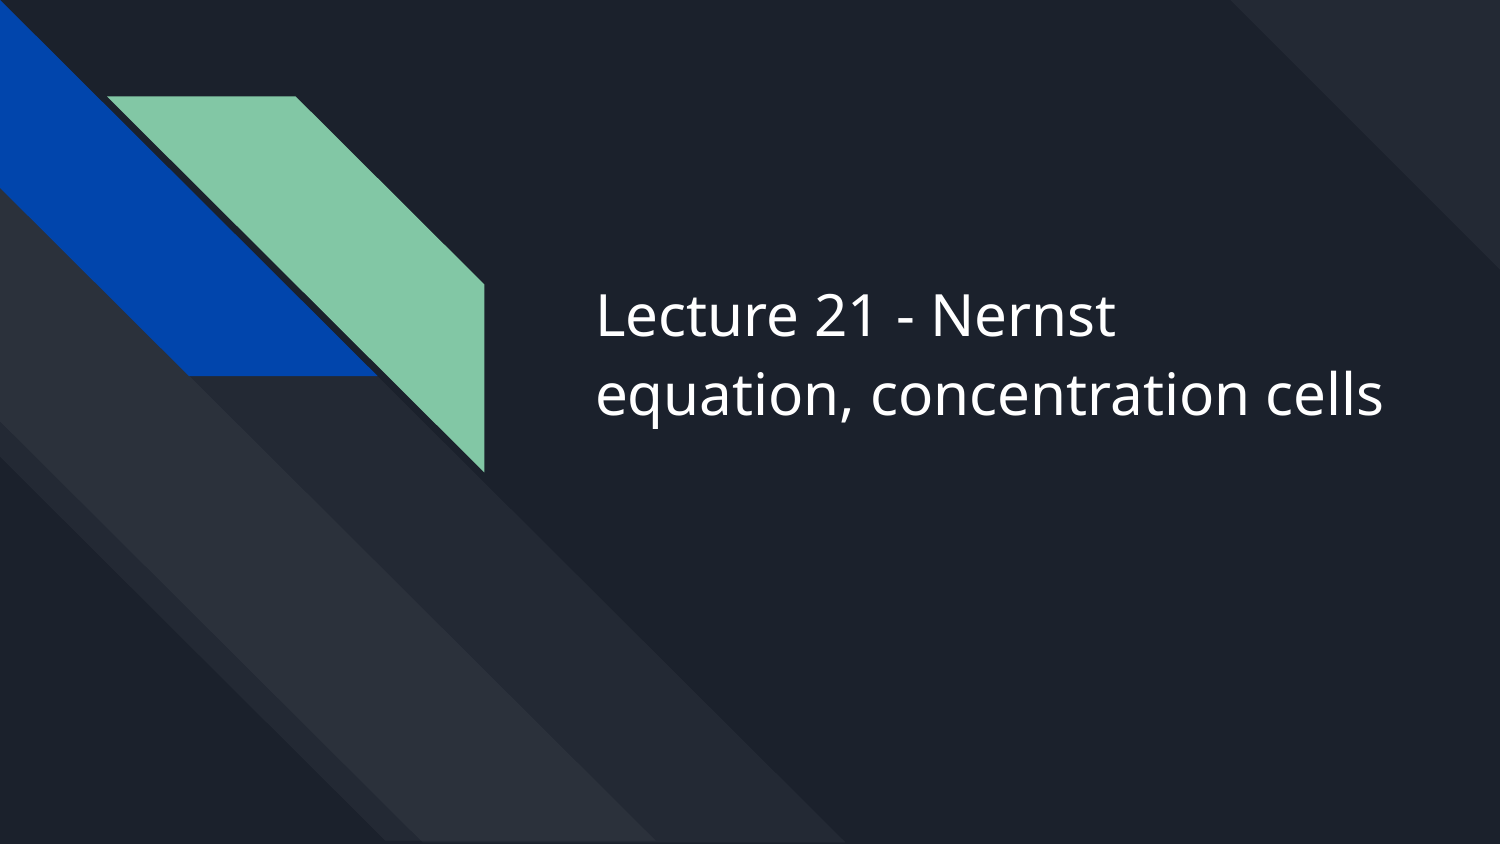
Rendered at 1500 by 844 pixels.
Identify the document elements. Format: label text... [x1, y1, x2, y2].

title Lecture 21 - Nernst equation, concentration cells [580, 258, 1404, 518]
